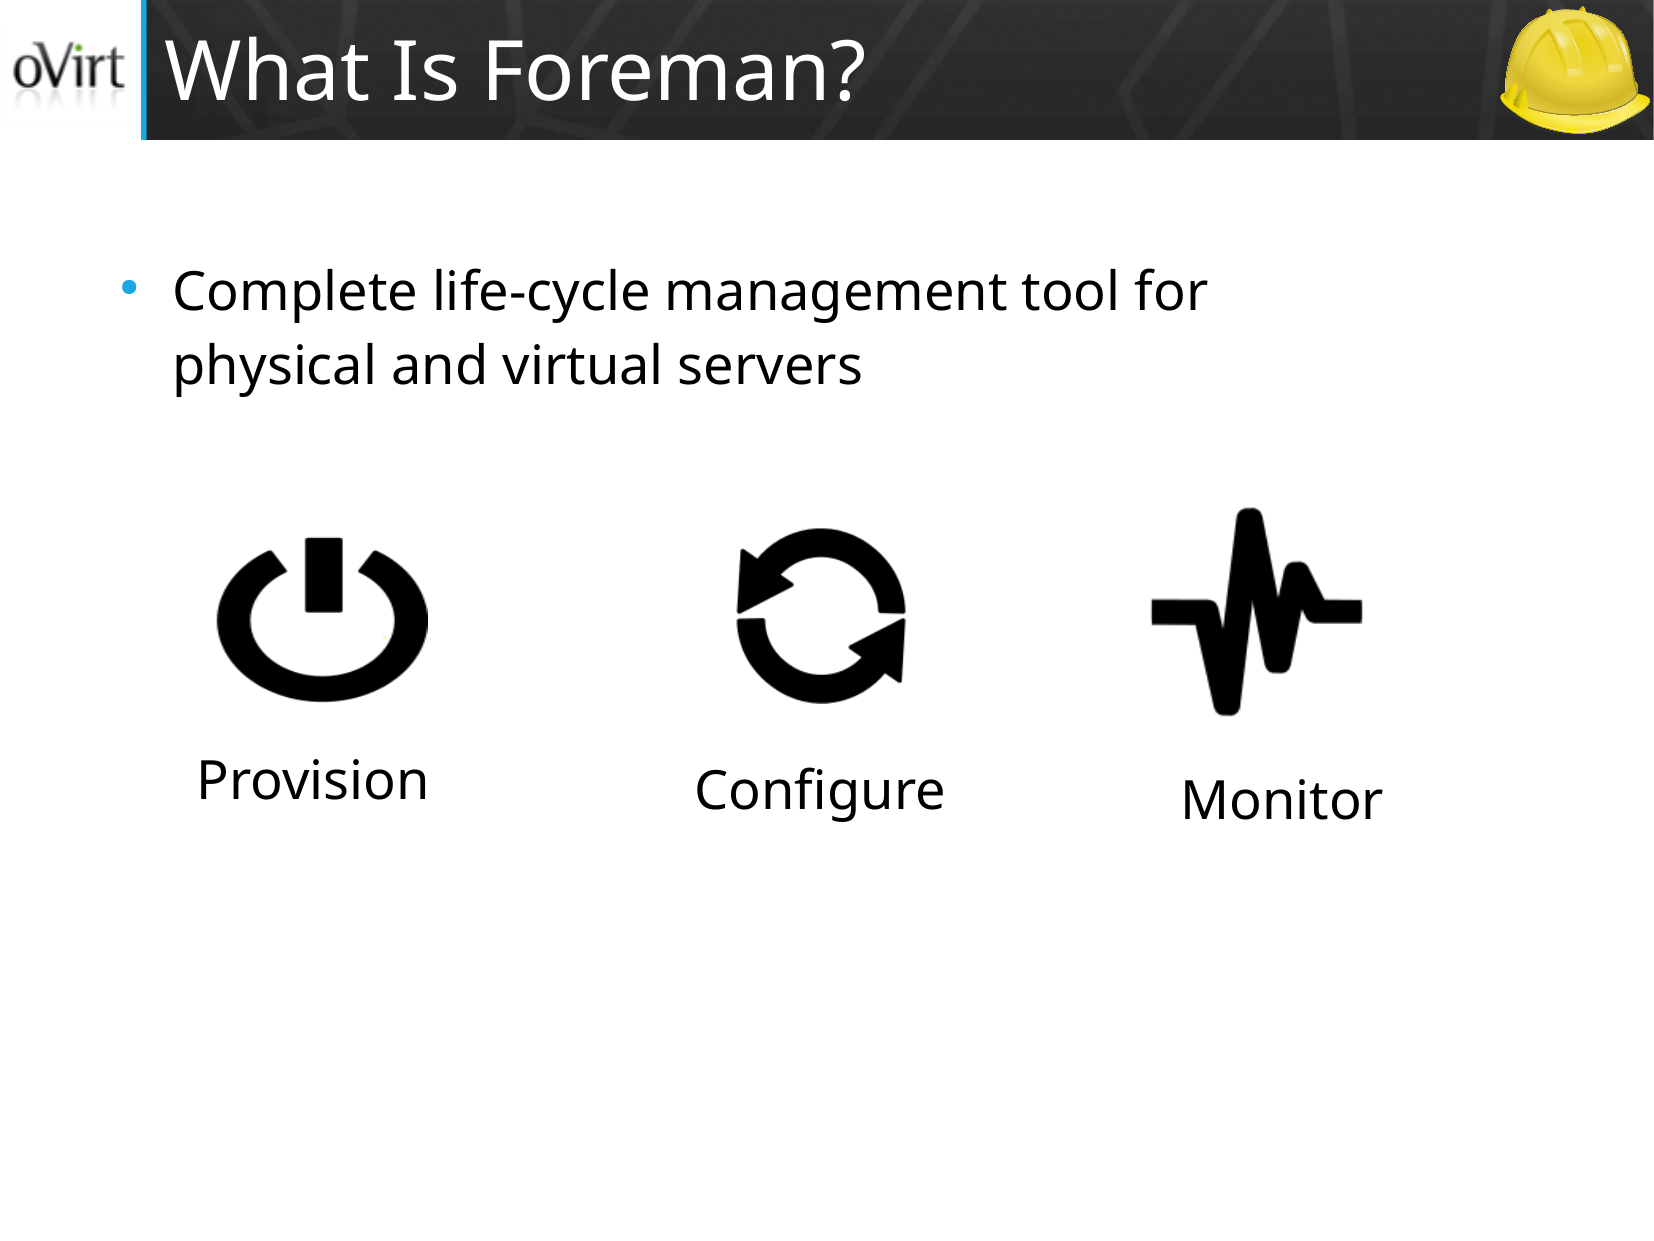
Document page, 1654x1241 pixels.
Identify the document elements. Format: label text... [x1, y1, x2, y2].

picture [734, 521, 907, 704]
picture [0, 0, 1654, 140]
text_box Configure [540, 747, 1101, 829]
picture [214, 531, 428, 703]
text_box Complete life-cycle management tool for physical and virtual servers [87, 244, 1561, 477]
picture [1149, 494, 1364, 721]
text_box Provision [32, 737, 594, 818]
title What Is Foreman? [164, 18, 1500, 119]
text_box Monitor [1001, 757, 1563, 907]
